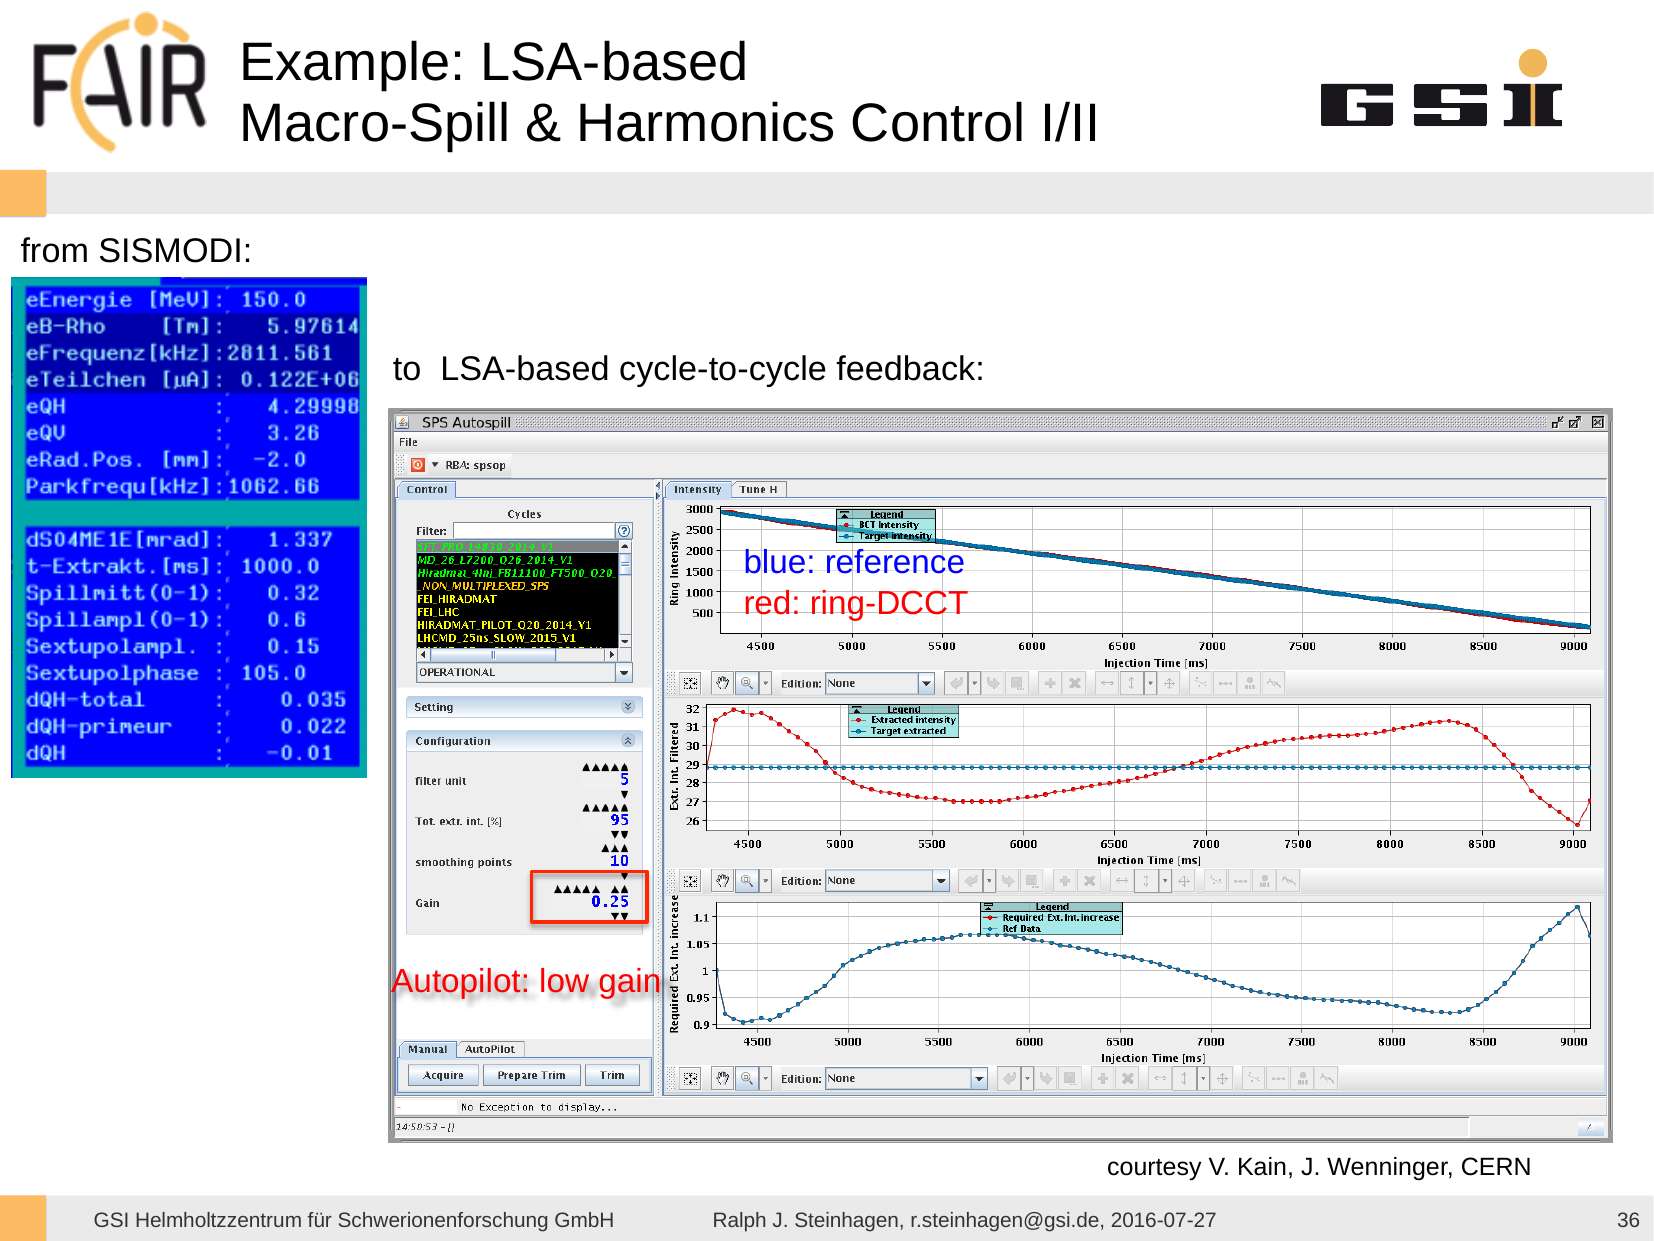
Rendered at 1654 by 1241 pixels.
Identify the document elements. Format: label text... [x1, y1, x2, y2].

picture [371, 408, 1613, 1143]
title Example: LSA-based Macro-Spill & Harmonics Control I/II [239, 23, 1329, 162]
text_box blue: reference [743, 543, 1002, 584]
picture [33, 10, 207, 155]
text_box courtesy V. Kain, J. Wenninger, CERN [1092, 1145, 1606, 1224]
text_box to LSA-based cycle-to-cycle feedback: [378, 342, 1062, 401]
text_box red: ring-DCCT [743, 584, 1065, 626]
picture [1329, 46, 1564, 129]
text_box from SISMODI: [5, 224, 294, 283]
text_box Autopilot: low gain [391, 962, 700, 1004]
picture [11, 277, 367, 778]
